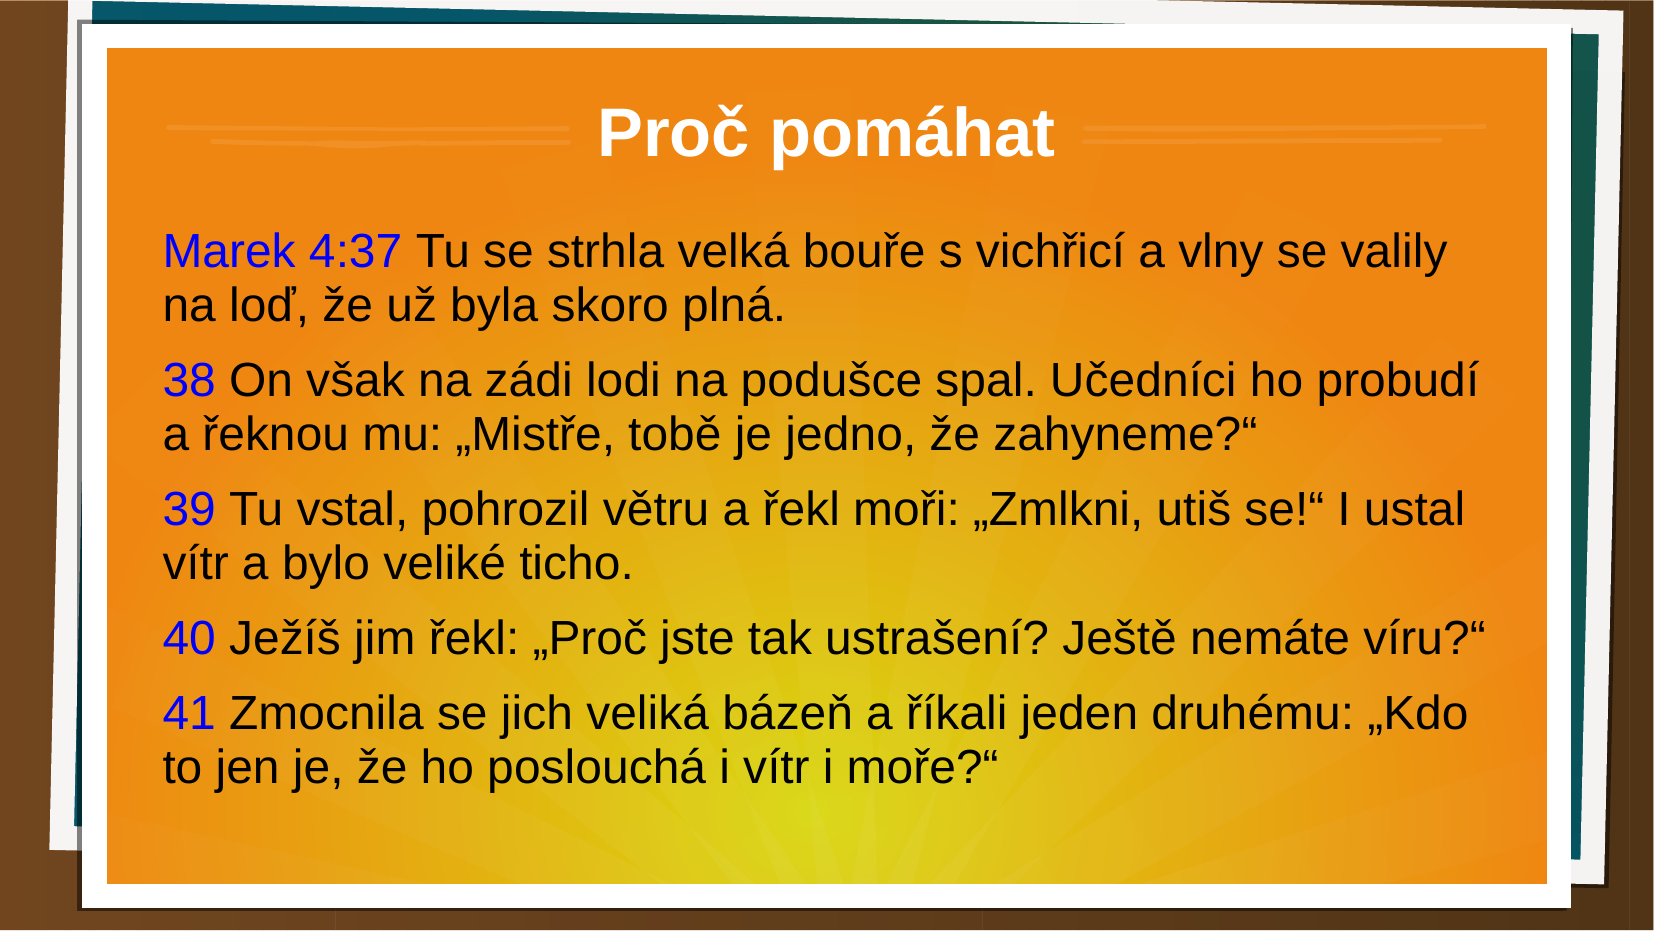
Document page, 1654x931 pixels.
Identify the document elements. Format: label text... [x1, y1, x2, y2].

title Proč pomáhat [566, 59, 1087, 207]
list Marek 4:37 Tu se strhla velká bouře s vichřicí a vlny se valily na loď, že už byla skoro plná. 38 On však na zádi lodi na podušce spal. Učedníci ho probudí a řeknou mu: „Mistře, tobě je jedno, že zahyneme?“ 39 Tu vstal, pohrozil větru a řekl moři: „Zmlkni, utiš se!“ I ustal vítr a bylo veliké ticho. 40 Ježíš jim řekl: „Proč jste tak ustrašení? Ještě nemáte víru?“ 41 Zmocnila se jich veliká bázeň a říkali jeden druhému: „Kdo to jen je, že ho poslouchá i vítr i moře?“ [162, 224, 1492, 815]
